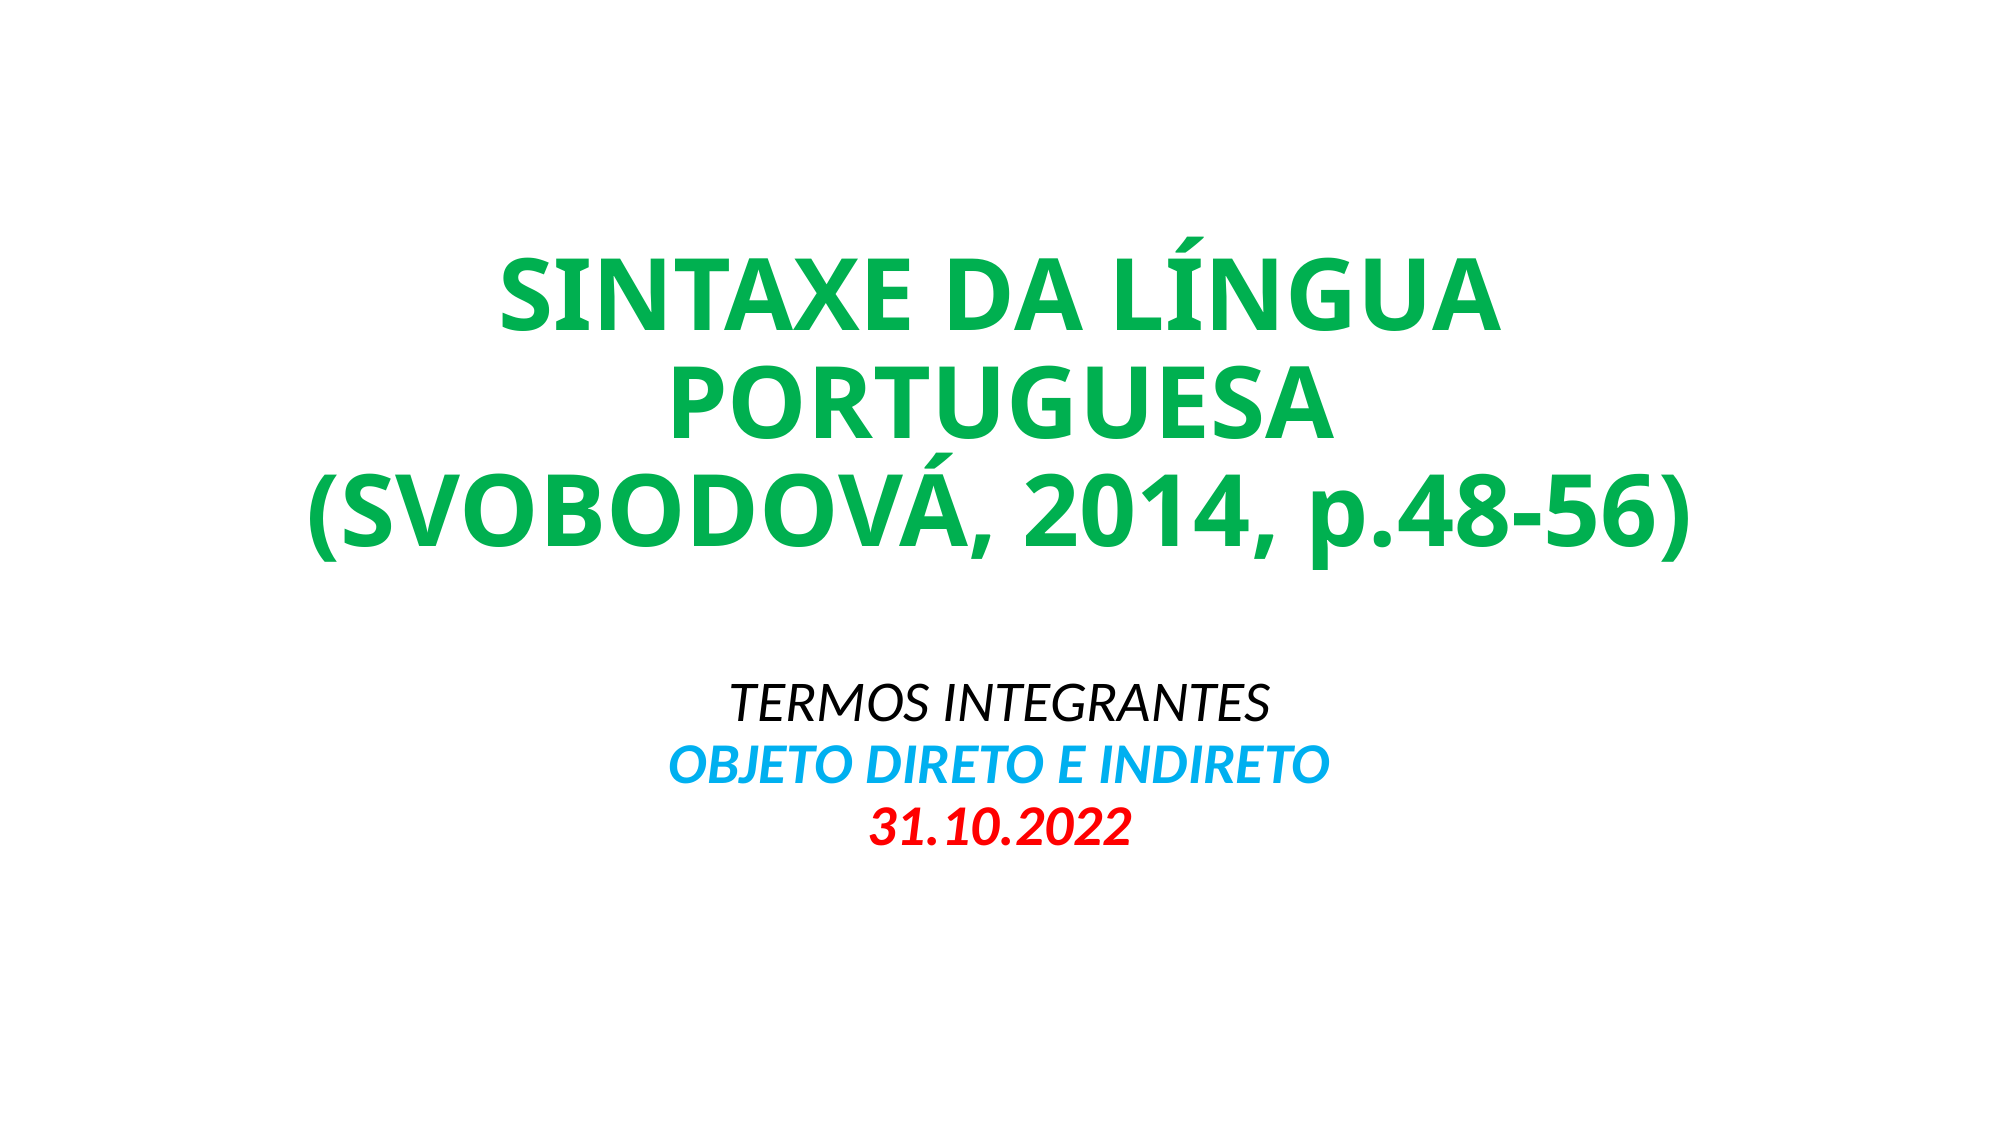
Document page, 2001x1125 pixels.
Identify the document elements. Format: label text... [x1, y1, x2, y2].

title SINTAXE DA LÍNGUA PORTUGUESA (SVOBODOVÁ, 2014, p.48-56) [249, 184, 1750, 576]
subtitle TERMOS INTEGRANTES OBJETO DIRETO E INDIRETO 31.10.2022 [249, 590, 1750, 863]
